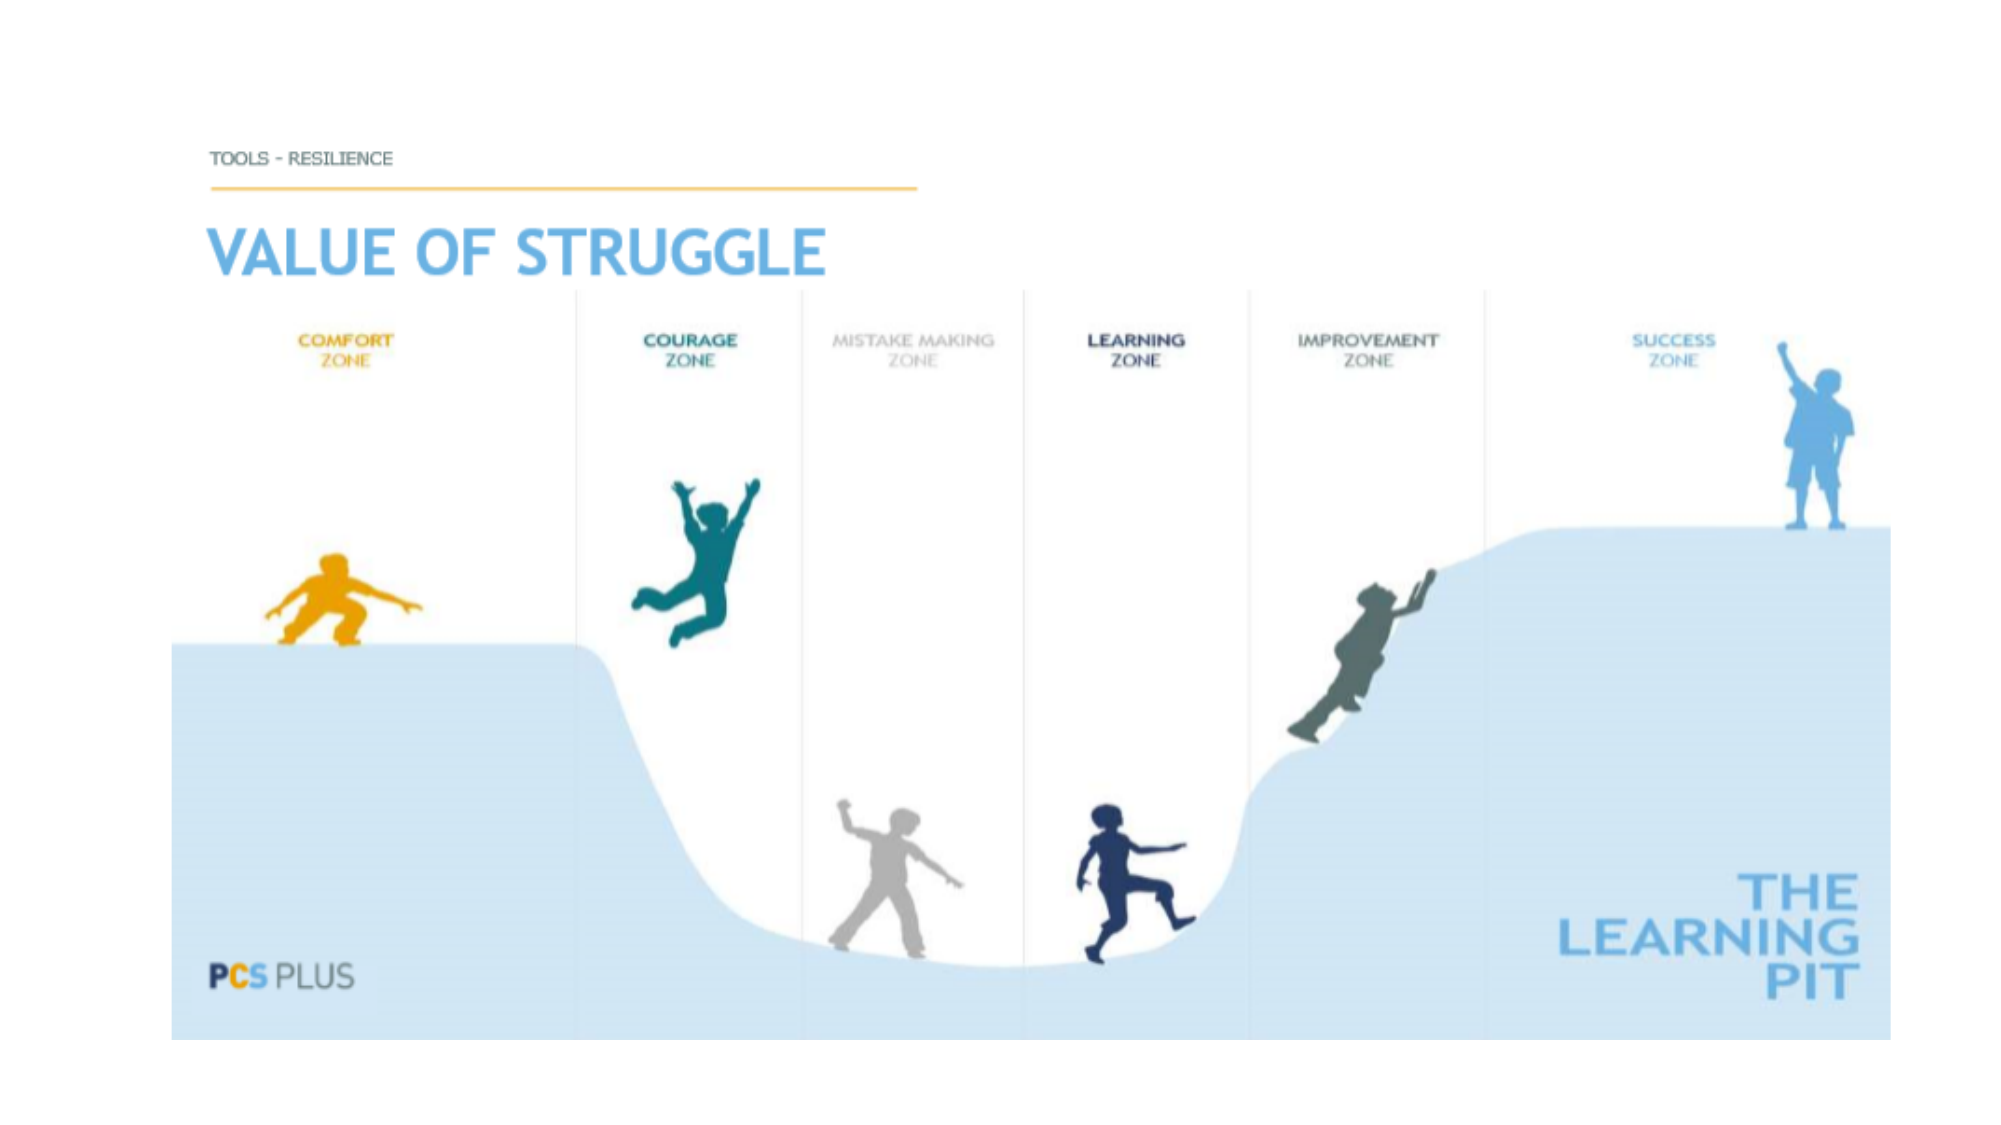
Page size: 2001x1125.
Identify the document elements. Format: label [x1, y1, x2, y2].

picture [171, 85, 1891, 1040]
